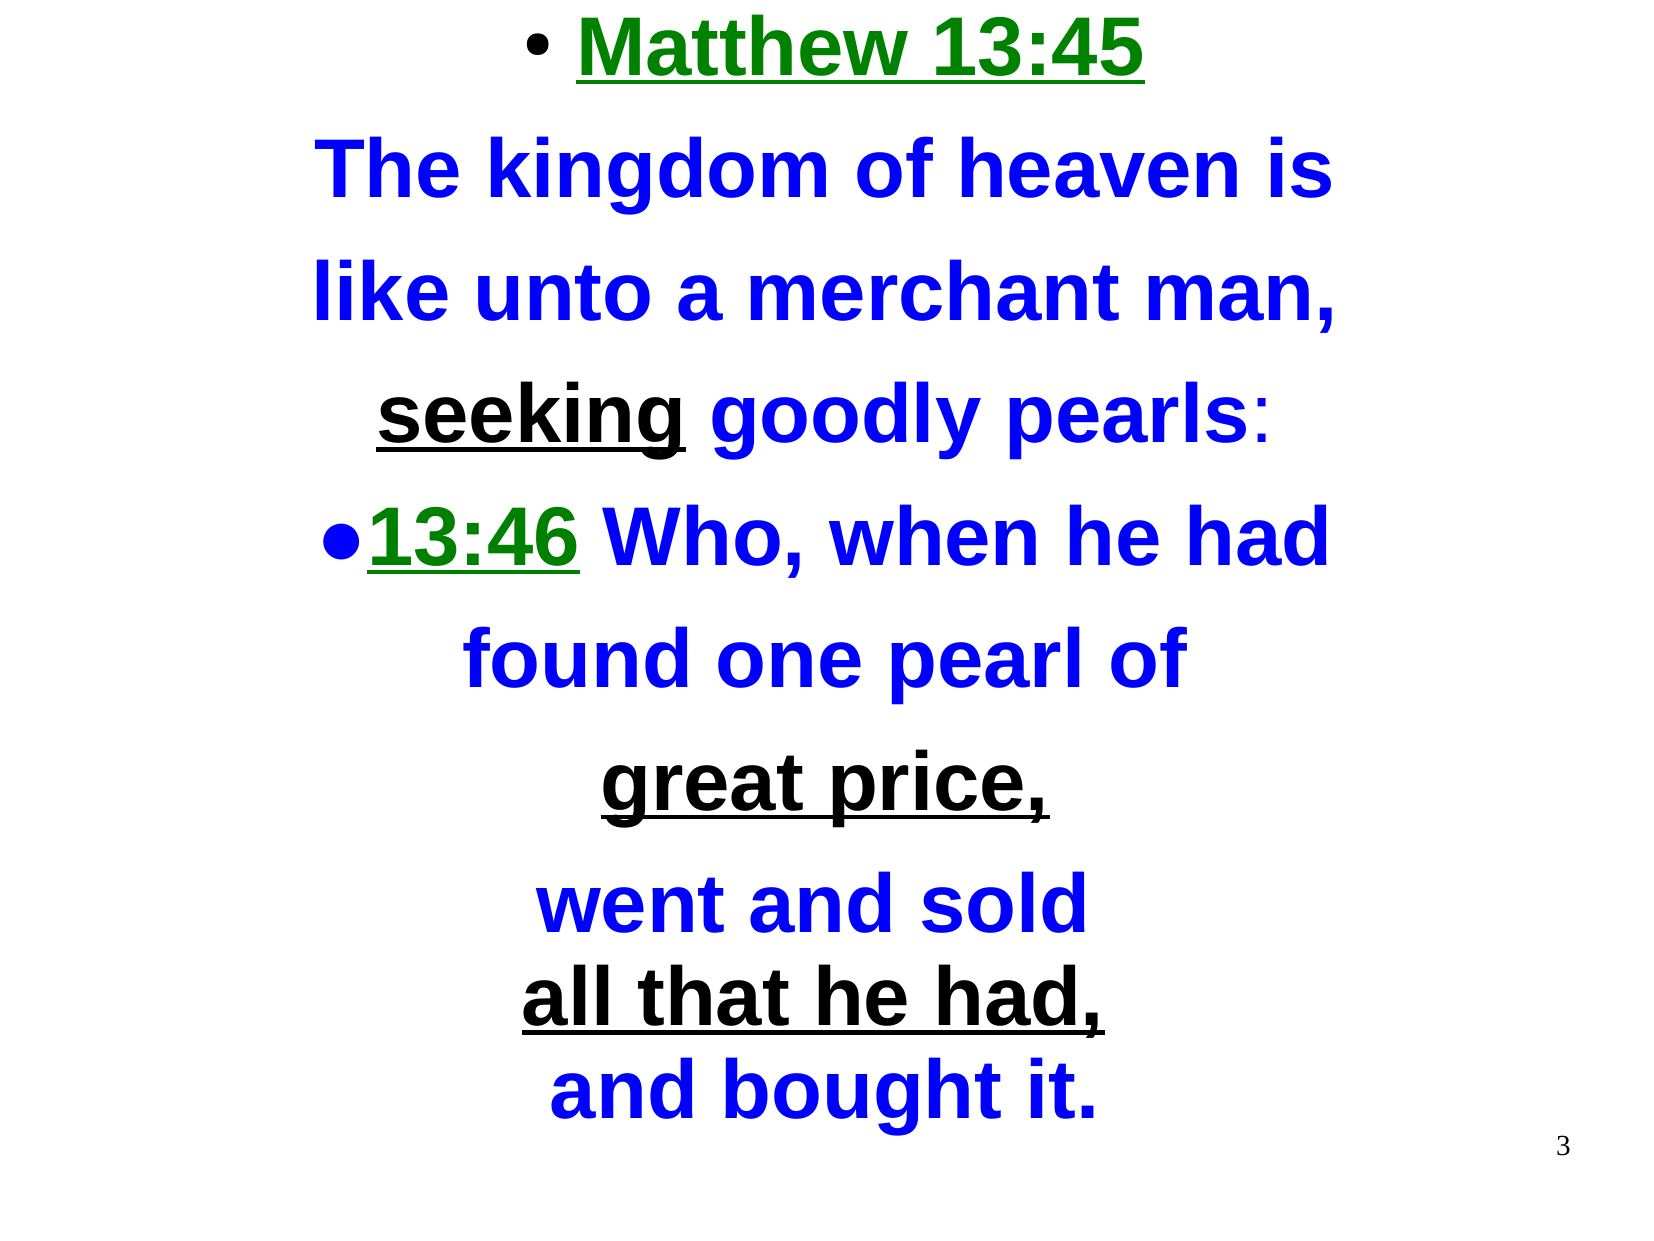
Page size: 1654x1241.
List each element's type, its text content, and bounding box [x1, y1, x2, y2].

list Matthew 13:45 The kingdom of heaven is like unto a merchant man, seeking goodly pearls: ●13:46 Who, when he had found one pearl of great price, went and sold all that he had, and bought it. [0, 0, 1651, 1238]
